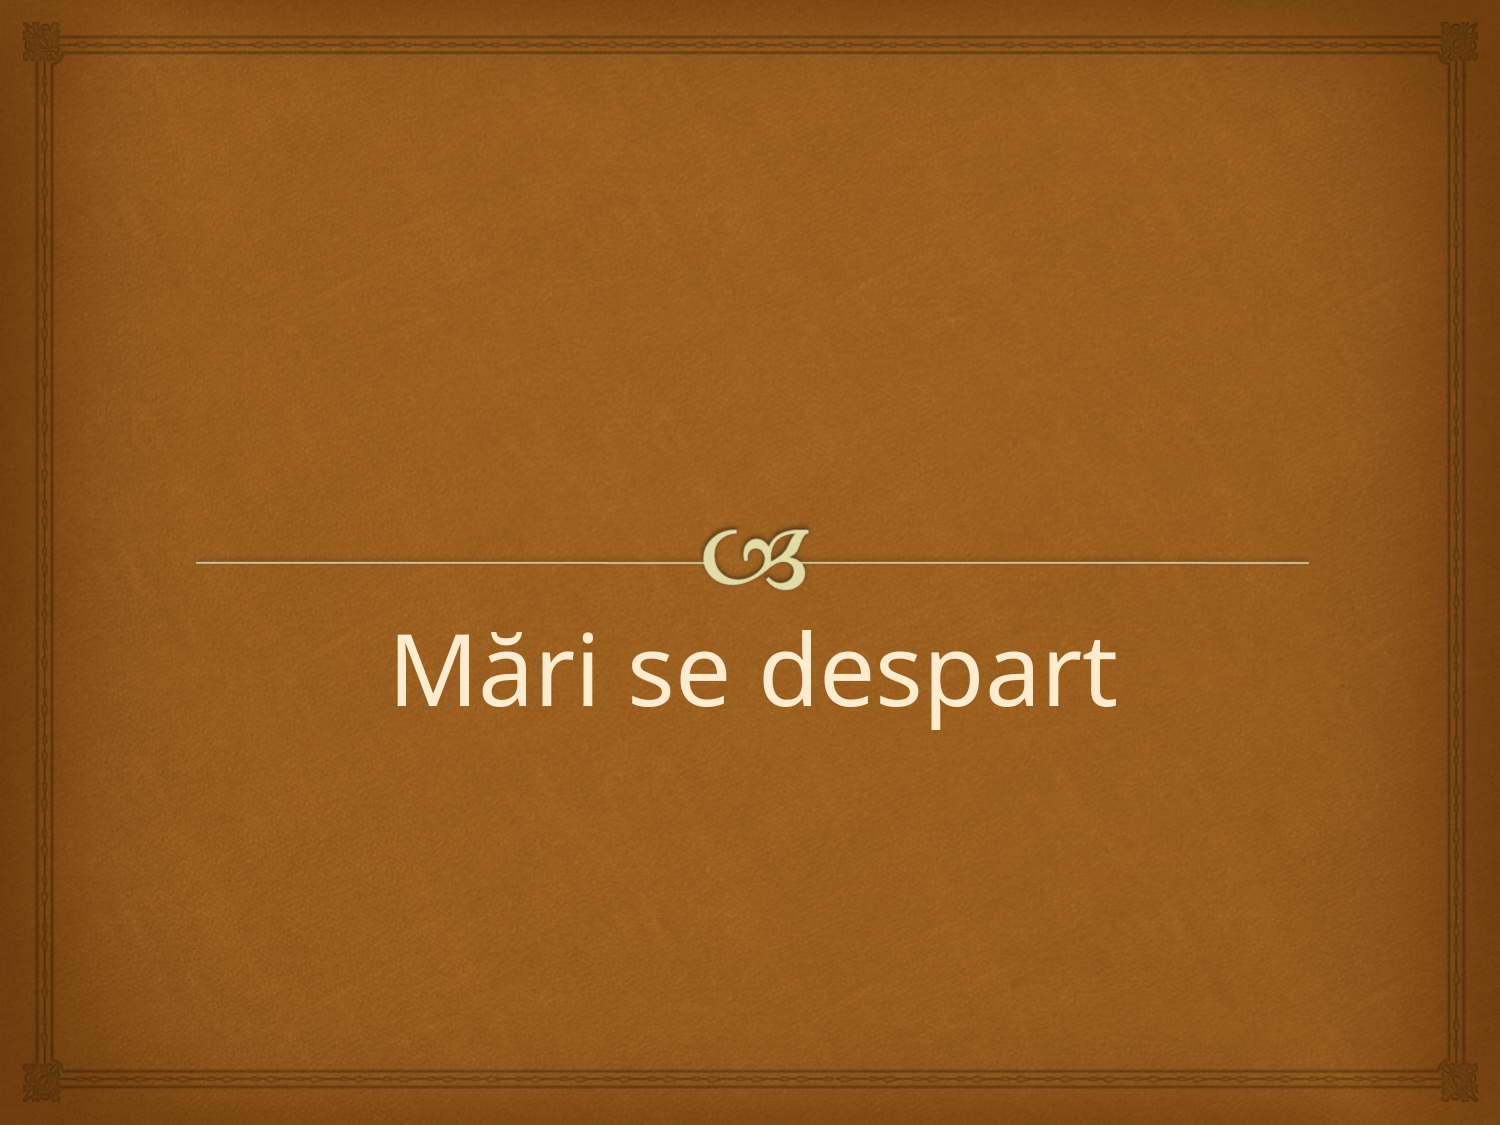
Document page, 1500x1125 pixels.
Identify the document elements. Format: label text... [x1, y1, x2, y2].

text_box Mări se despart [206, 616, 1301, 749]
picture [0, 0, 1500, 1125]
